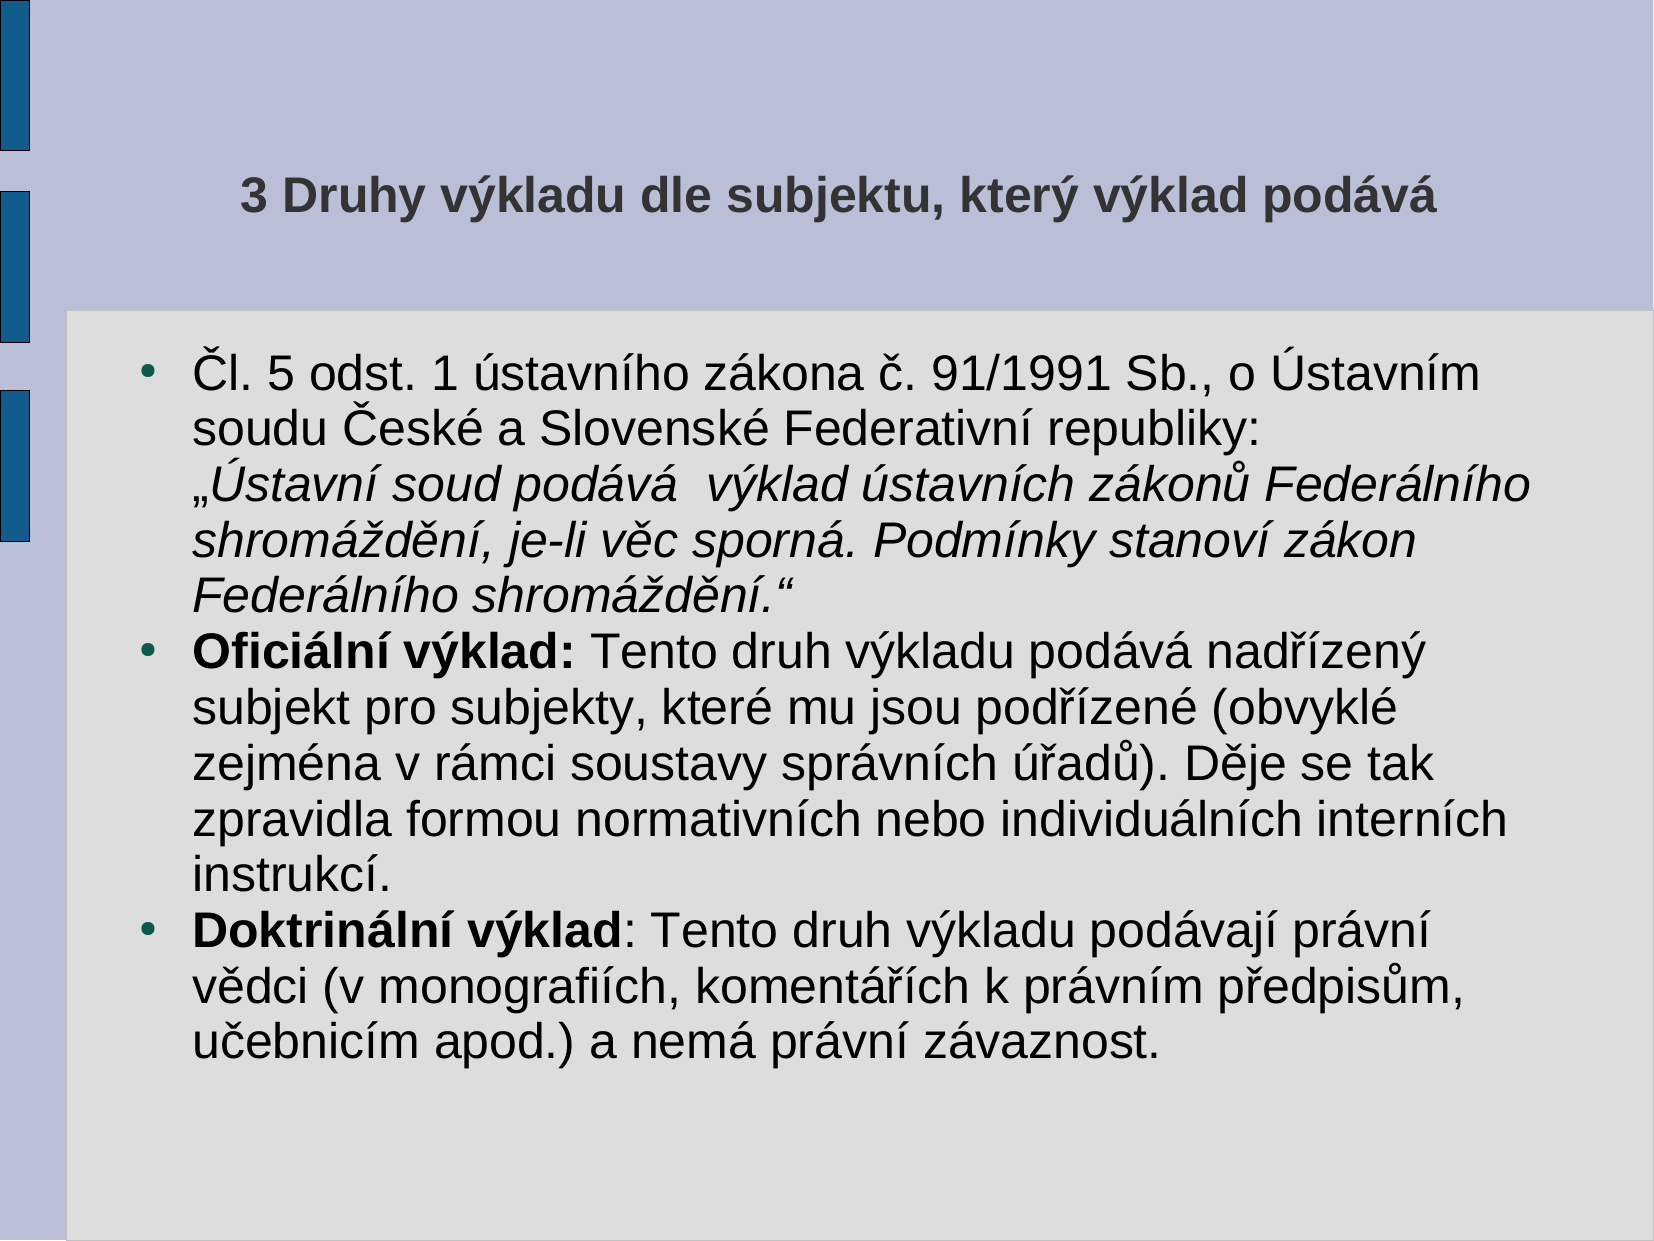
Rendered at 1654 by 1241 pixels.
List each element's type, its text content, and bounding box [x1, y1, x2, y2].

title 3 Druhy výkladu dle subjektu, který výklad podává [121, 91, 1534, 299]
list Čl. 5 odst. 1 ústavního zákona č. 91/1991 Sb., o Ústavním soudu České a Slovenské Federativní republiky: „Ústavní soud podává výklad ústavních zákonů Federálního shromáždění, je-li věc sporná. Podmínky stanoví zákon Federálního shromáždění.“ Oficiální výklad: Tento druh výkladu podává nadřízený subjekt pro subjekty, které mu jsou podřízené (obvyklé zejména v rámci soustavy správních úřadů). Děje se tak zpravidla formou normativních nebo individuálních interních instrukcí. Doktrinální výklad: Tento druh výkladu podávají právní vědci (v monografiích, komentářích k právním předpisům, učebnicím apod.) a nemá právní závaznost. [121, 344, 1534, 1127]
